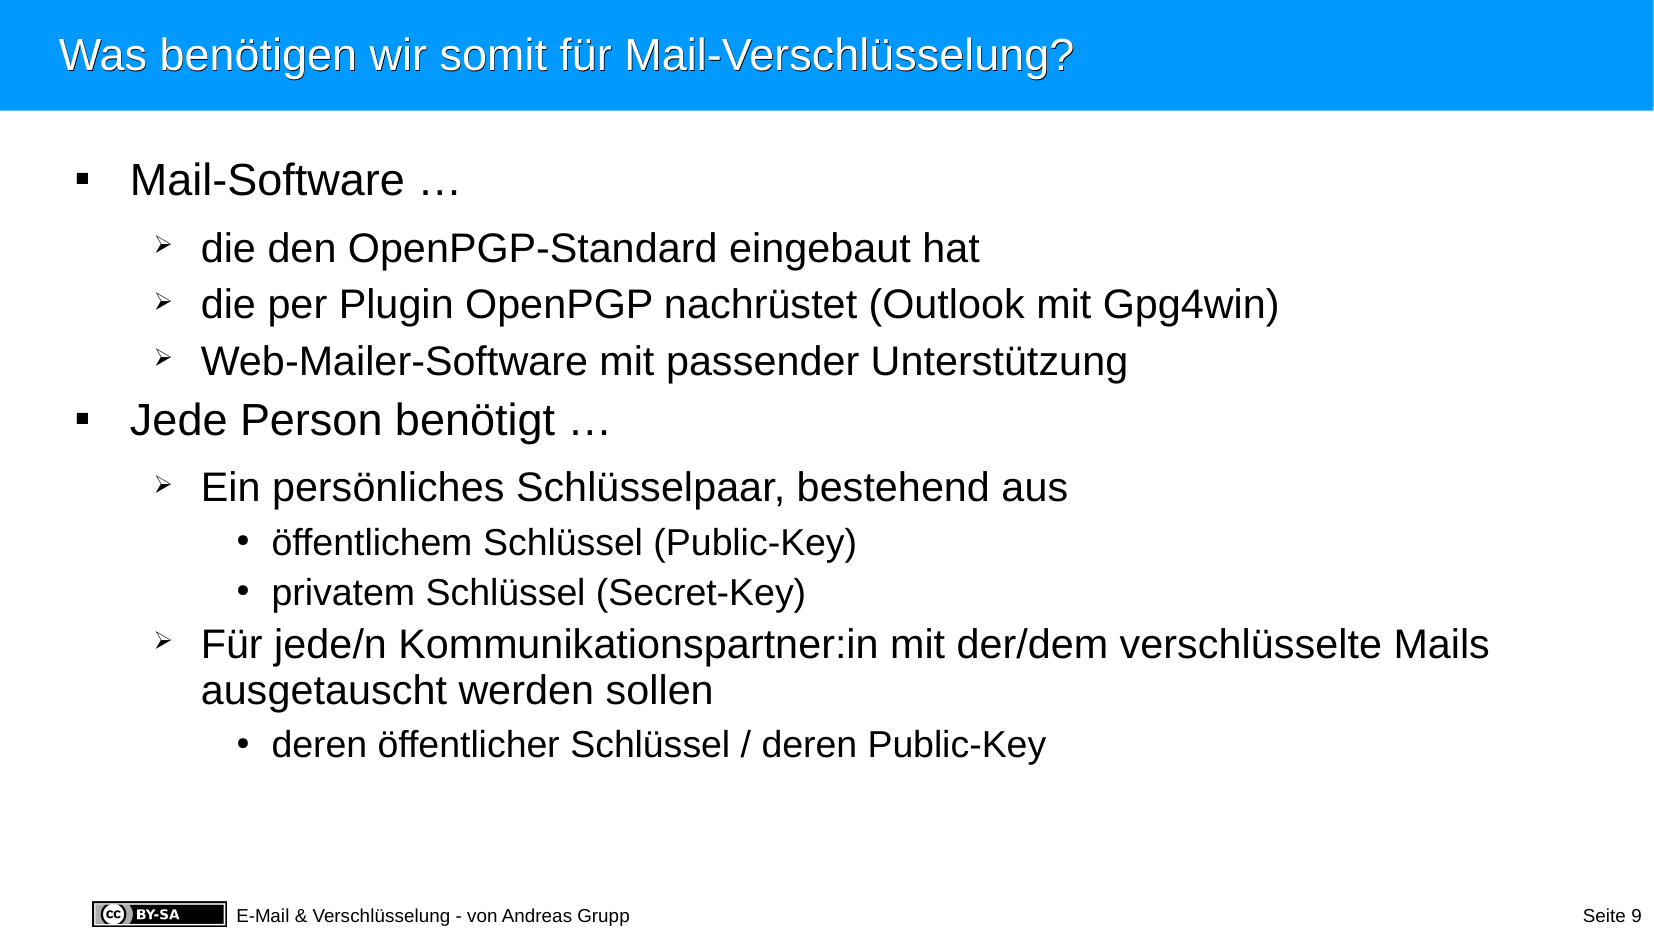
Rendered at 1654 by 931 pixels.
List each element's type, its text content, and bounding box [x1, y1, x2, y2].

list Mail-Software … die den OpenPGP-Standard eingebaut hat die per Plugin OpenPGP nachrüstet (Outlook mit Gpg4win) Web-Mailer-Software mit passender Unterstützung Jede Person benötigt … Ein persönliches Schlüsselpaar, bestehend aus öffentlichem Schlüssel (Public-Key) privatem Schlüssel (Secret-Key) Für jede/n Kommunikationspartner:in mit der/dem verschlüsselte Mails ausgetauscht werden sollen deren öffentlicher Schlüssel / deren Public-Key [59, 154, 1595, 832]
picture [92, 901, 227, 927]
title Was benötigen wir somit für Mail-Verschlüsselung? [59, 21, 1506, 89]
